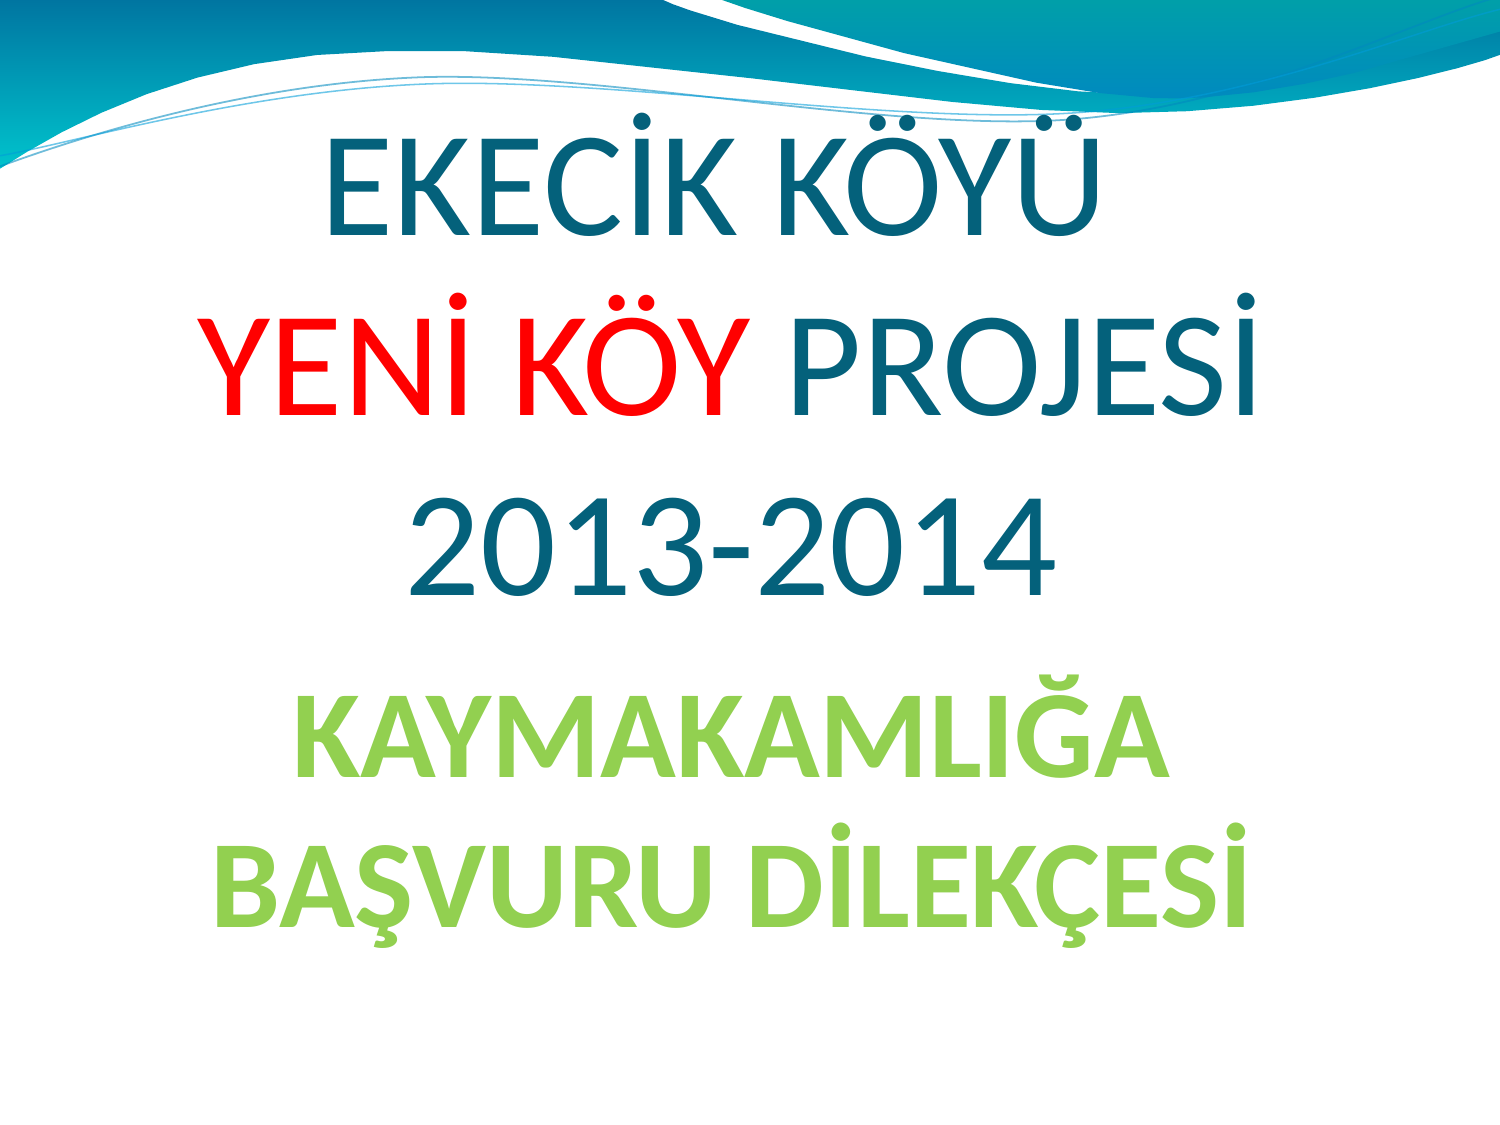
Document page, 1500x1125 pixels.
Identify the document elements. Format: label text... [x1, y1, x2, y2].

subtitle KAYMAKAMLIĞA BAŞVURU DİLEKÇESİ [87, 645, 1376, 953]
title EKECİK KÖYÜ YENİ KÖY PROJESİ 2013-2014 [87, 90, 1376, 622]
